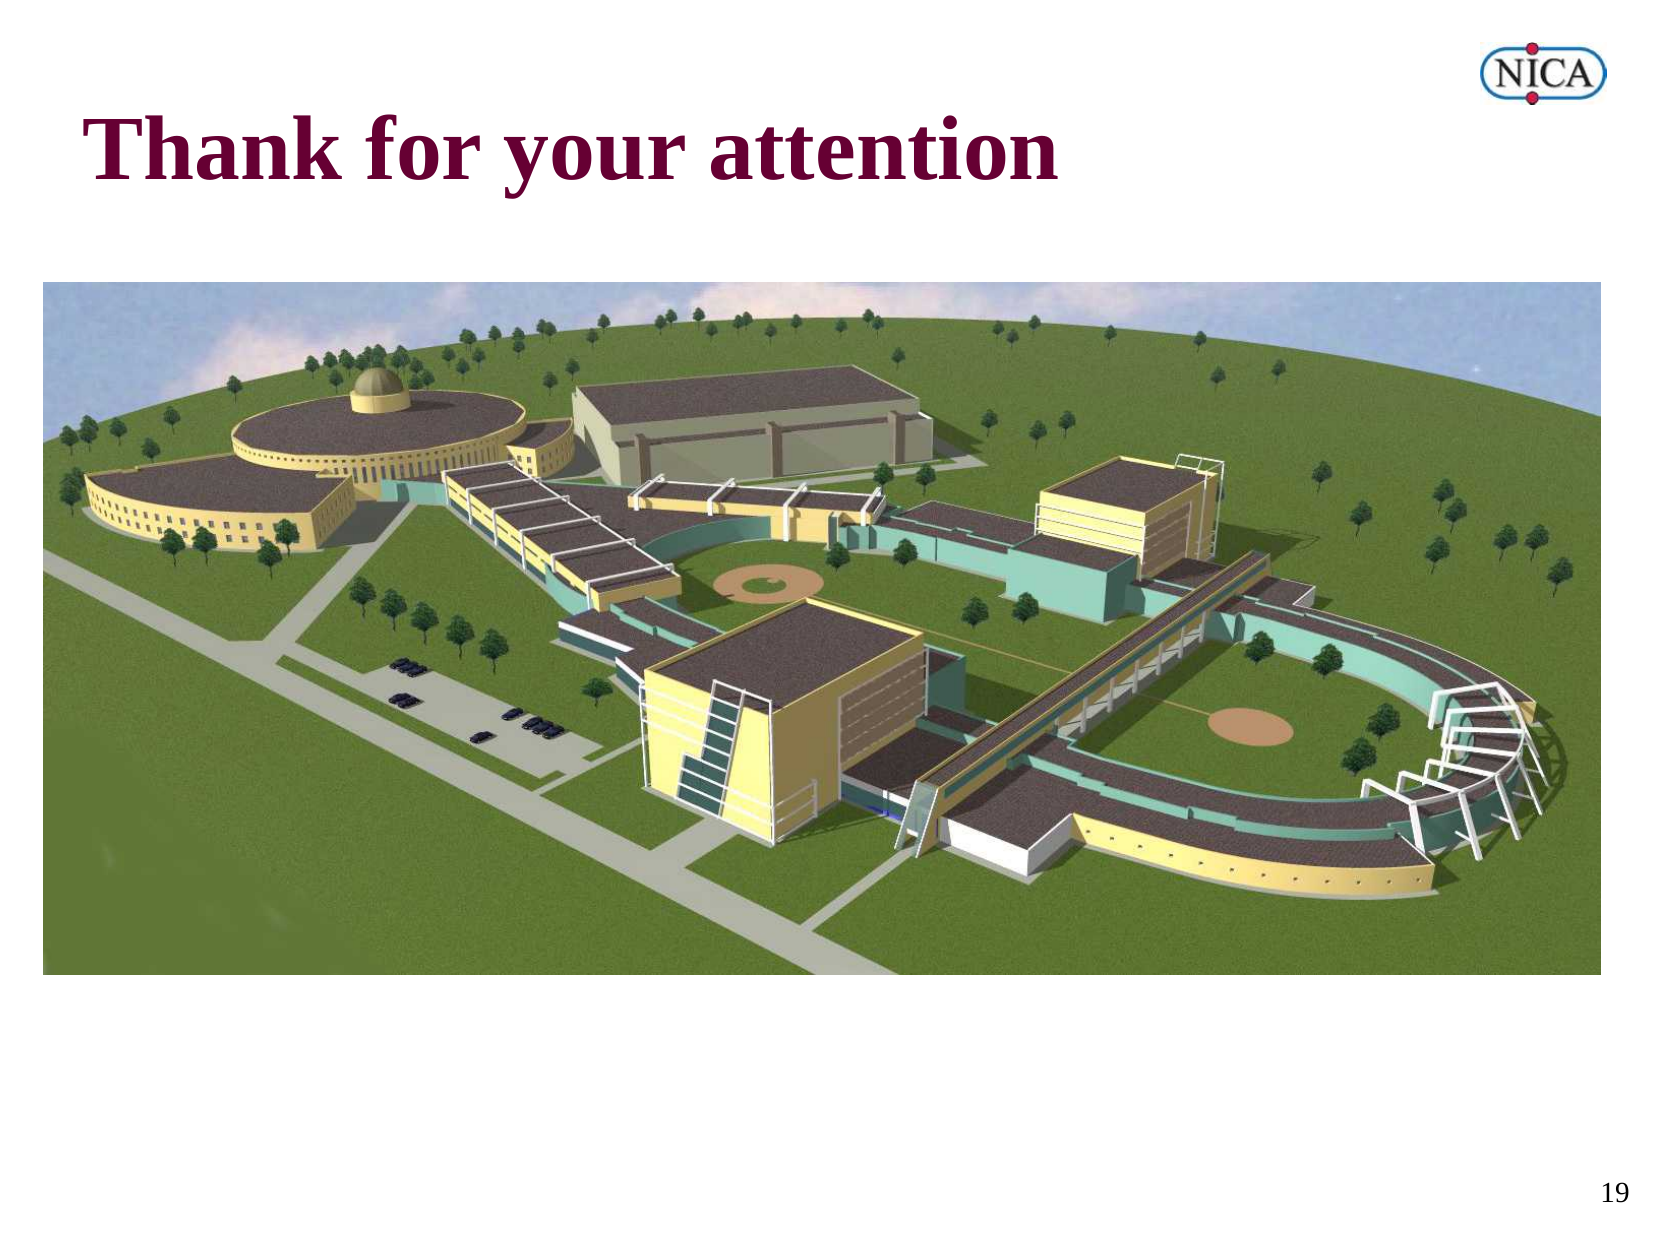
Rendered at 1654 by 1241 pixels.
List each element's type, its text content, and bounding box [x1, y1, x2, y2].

title Thank for your attention [82, 90, 1571, 207]
picture [43, 282, 1601, 976]
picture [1480, 42, 1607, 105]
